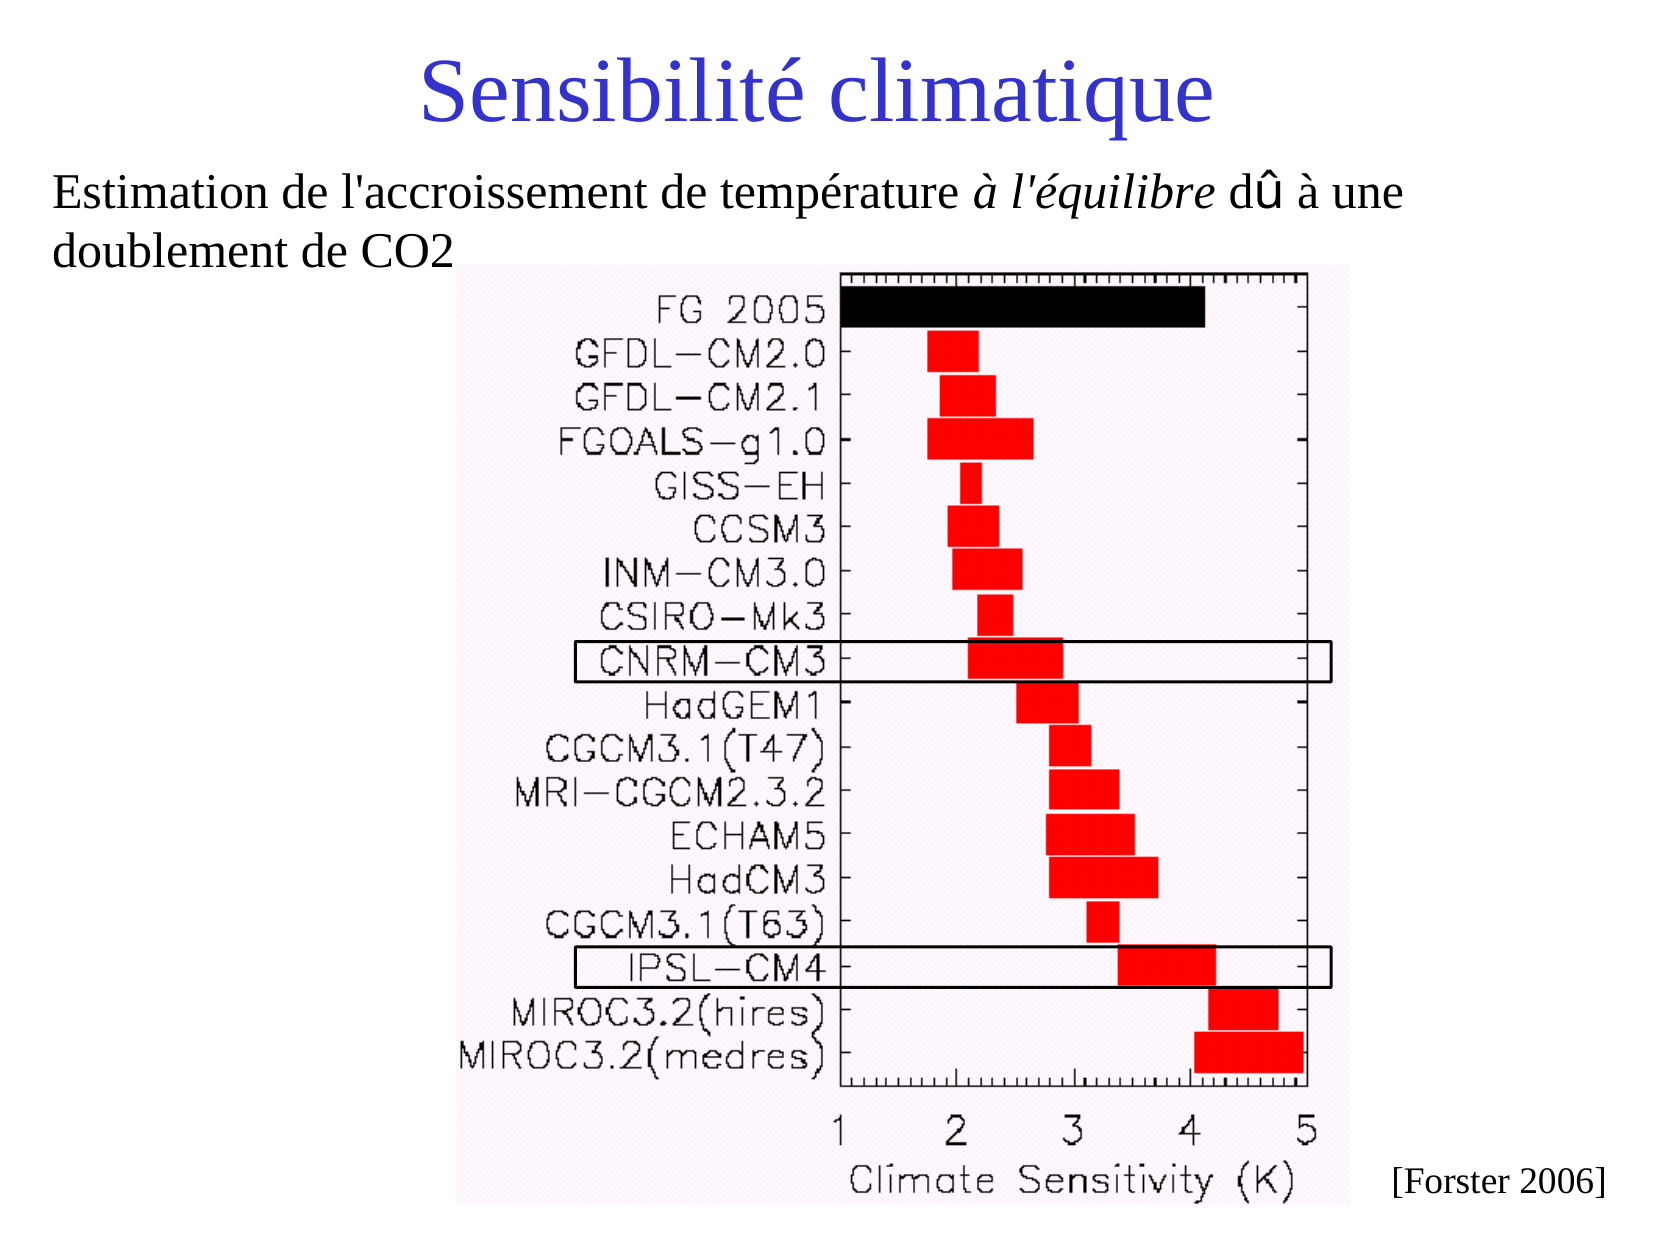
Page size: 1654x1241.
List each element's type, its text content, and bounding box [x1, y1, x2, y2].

text_box [Forster 2006] [1391, 1154, 1621, 1216]
text_box Sensibilité climatique [104, 13, 1531, 154]
text_box Estimation de l'accroissement de température à l'équilibre dû à une doublement de CO2 [52, 154, 1603, 498]
picture [439, 498, 1374, 1213]
